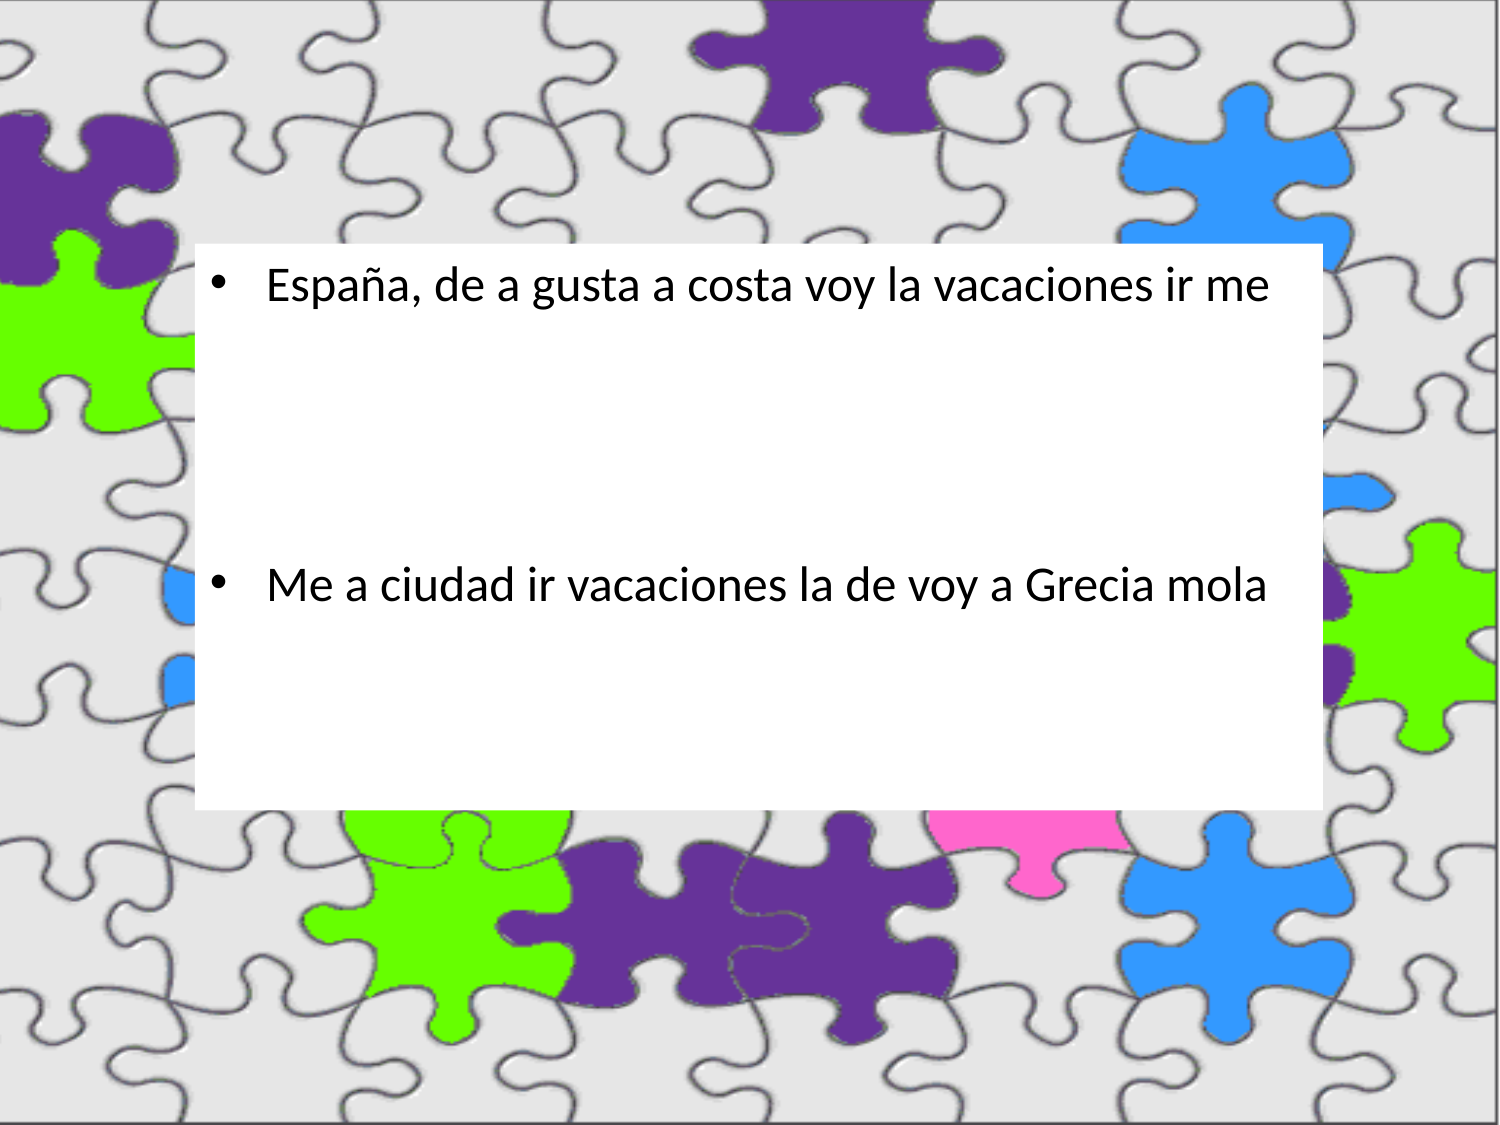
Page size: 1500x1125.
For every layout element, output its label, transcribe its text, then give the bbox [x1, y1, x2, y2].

list España, de a gusta a costa voy la vacaciones ir me Me a ciudad ir vacaciones la de voy a Grecia mola [194, 243, 1323, 811]
picture [0, 0, 1500, 1125]
